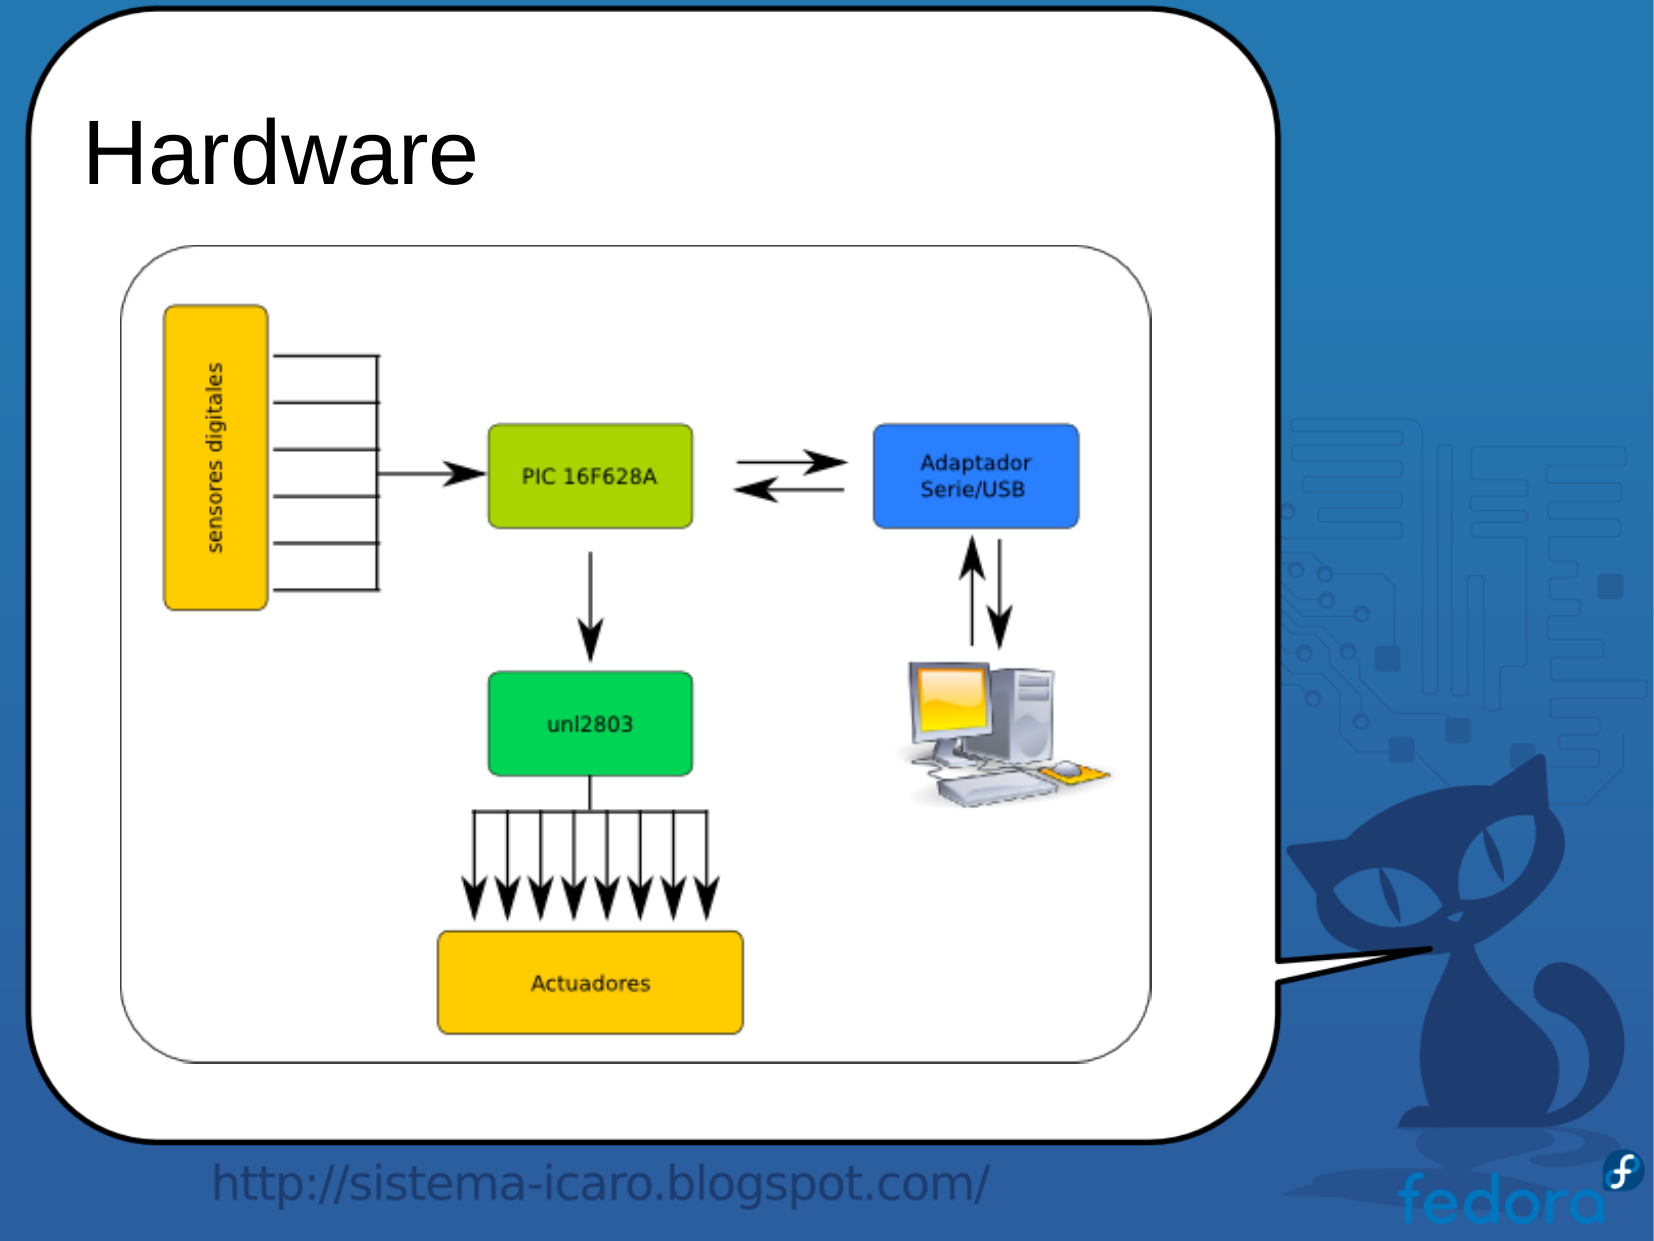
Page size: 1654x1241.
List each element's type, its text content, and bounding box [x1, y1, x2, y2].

title Hardware [82, 49, 1571, 257]
picture [0, 0, 1654, 1241]
